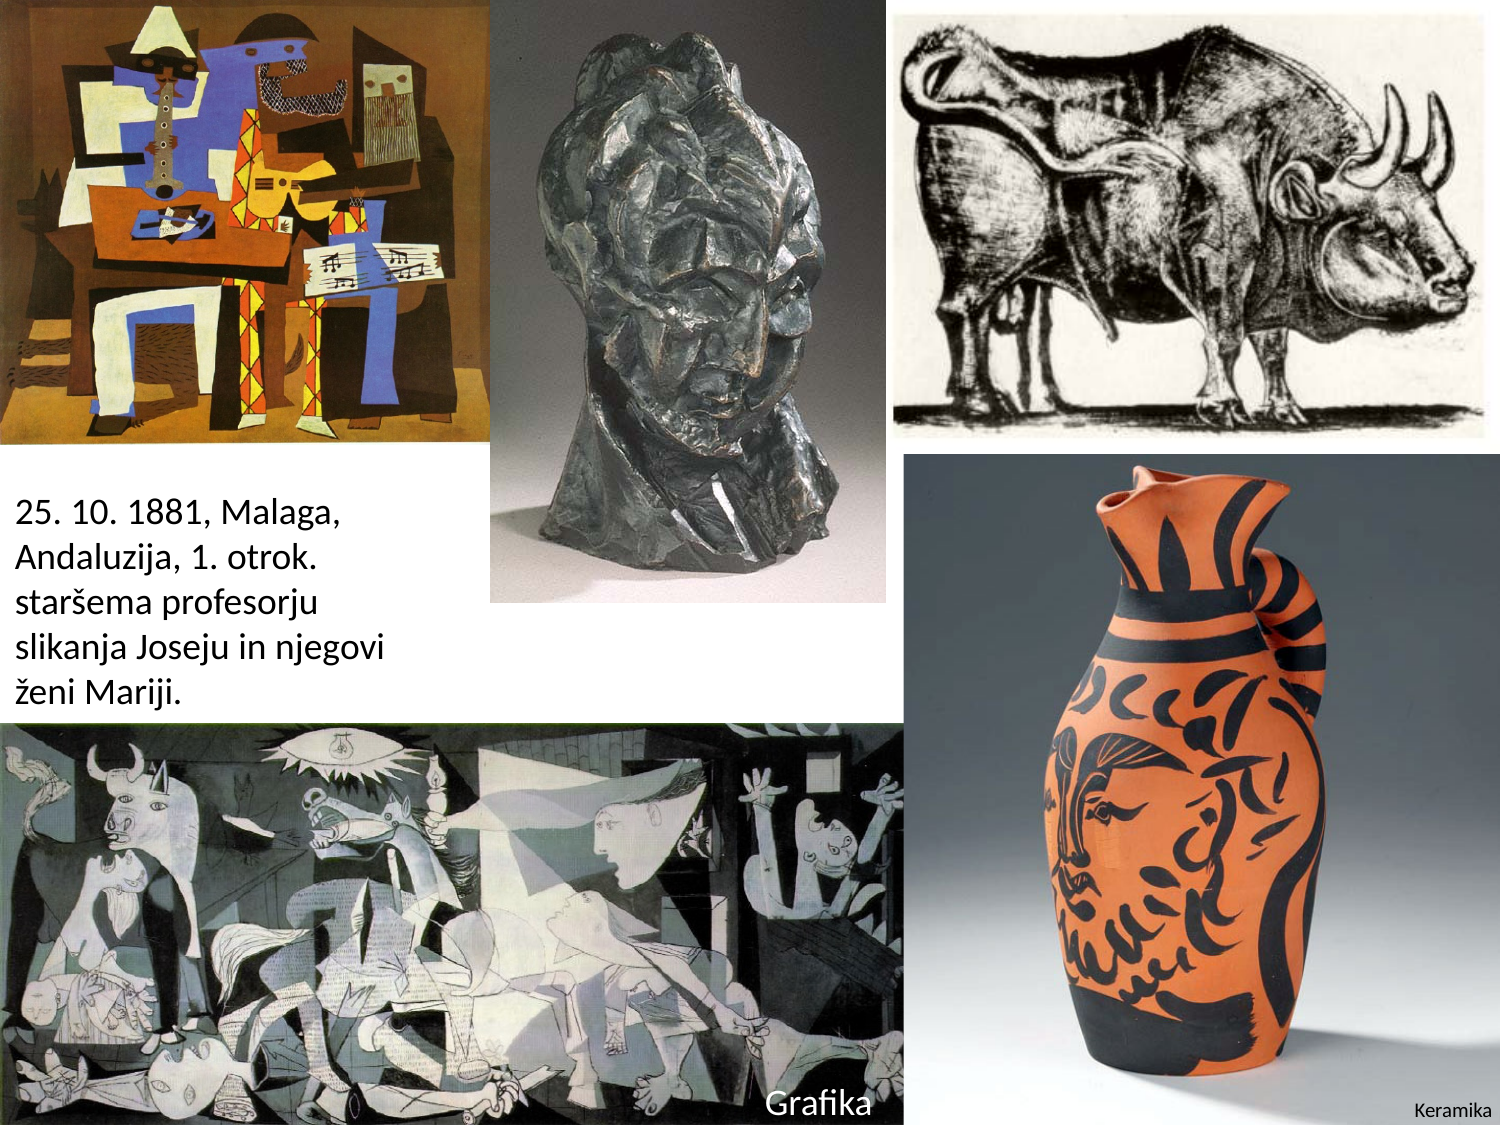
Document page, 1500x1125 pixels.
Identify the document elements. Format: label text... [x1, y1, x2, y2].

text_box Keramika [1399, 1089, 1500, 1125]
text_box 25. 10. 1881, Malaga, Andaluzija, 1. otrok. staršema profesorju slikanja Joseju in njegovi ženi Mariji. [0, 479, 408, 720]
picture [0, 0, 1500, 1125]
text_box Grafika [749, 1070, 916, 1125]
